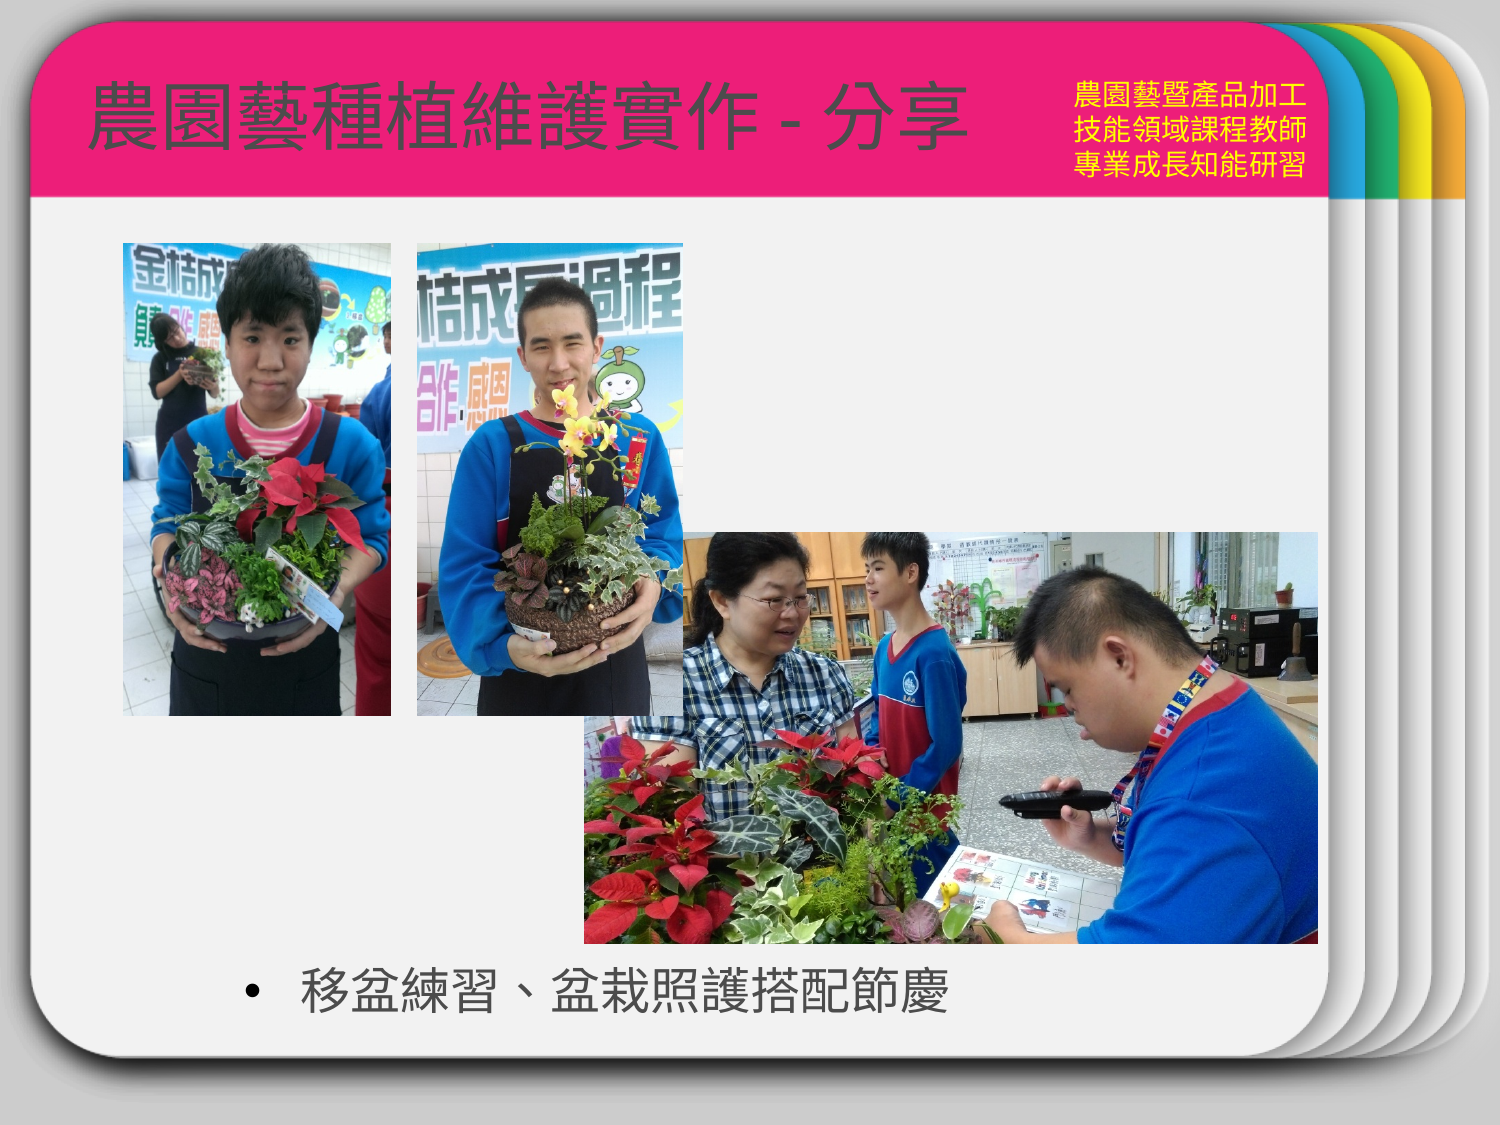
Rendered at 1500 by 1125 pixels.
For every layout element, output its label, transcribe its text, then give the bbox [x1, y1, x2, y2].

text_box 農園藝暨產品加工技能領域課程教師專業成長知能研習 [1058, 68, 1344, 190]
text_box 農園藝種植維護實作-分享 [70, 62, 1010, 169]
text_box 移盆練習、盆栽照護搭配節慶 [229, 952, 1247, 1029]
picture [0, 0, 1500, 1125]
